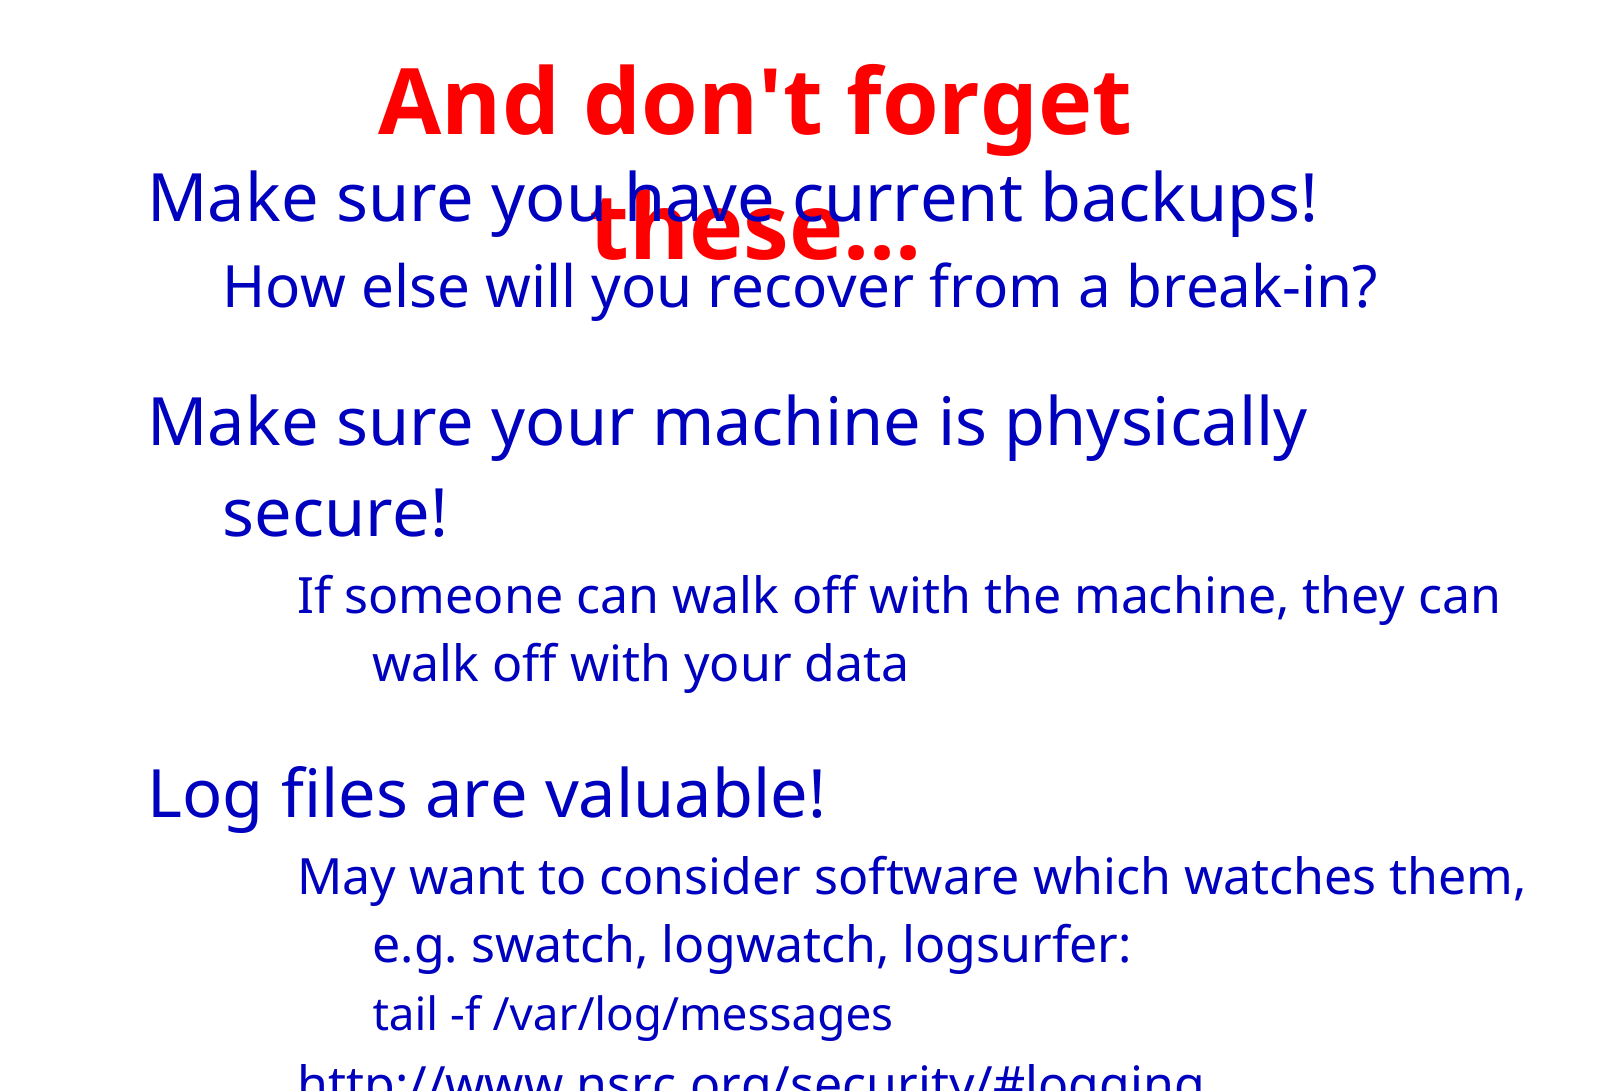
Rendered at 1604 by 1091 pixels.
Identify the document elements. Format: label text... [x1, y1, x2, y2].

title And don't forget these... [224, 36, 1288, 147]
list Make sure you have current backups! How else will you recover from a break-in? Make sure your machine is physically secure! If someone can walk off with the machine, they can walk off with your data Log files are valuable! May want to consider software which watches them, e.g. swatch, logwatch, logsurfer: tail -f /var/log/messages http://www.nsrc.org/security/#logging [147, 150, 1538, 1017]
